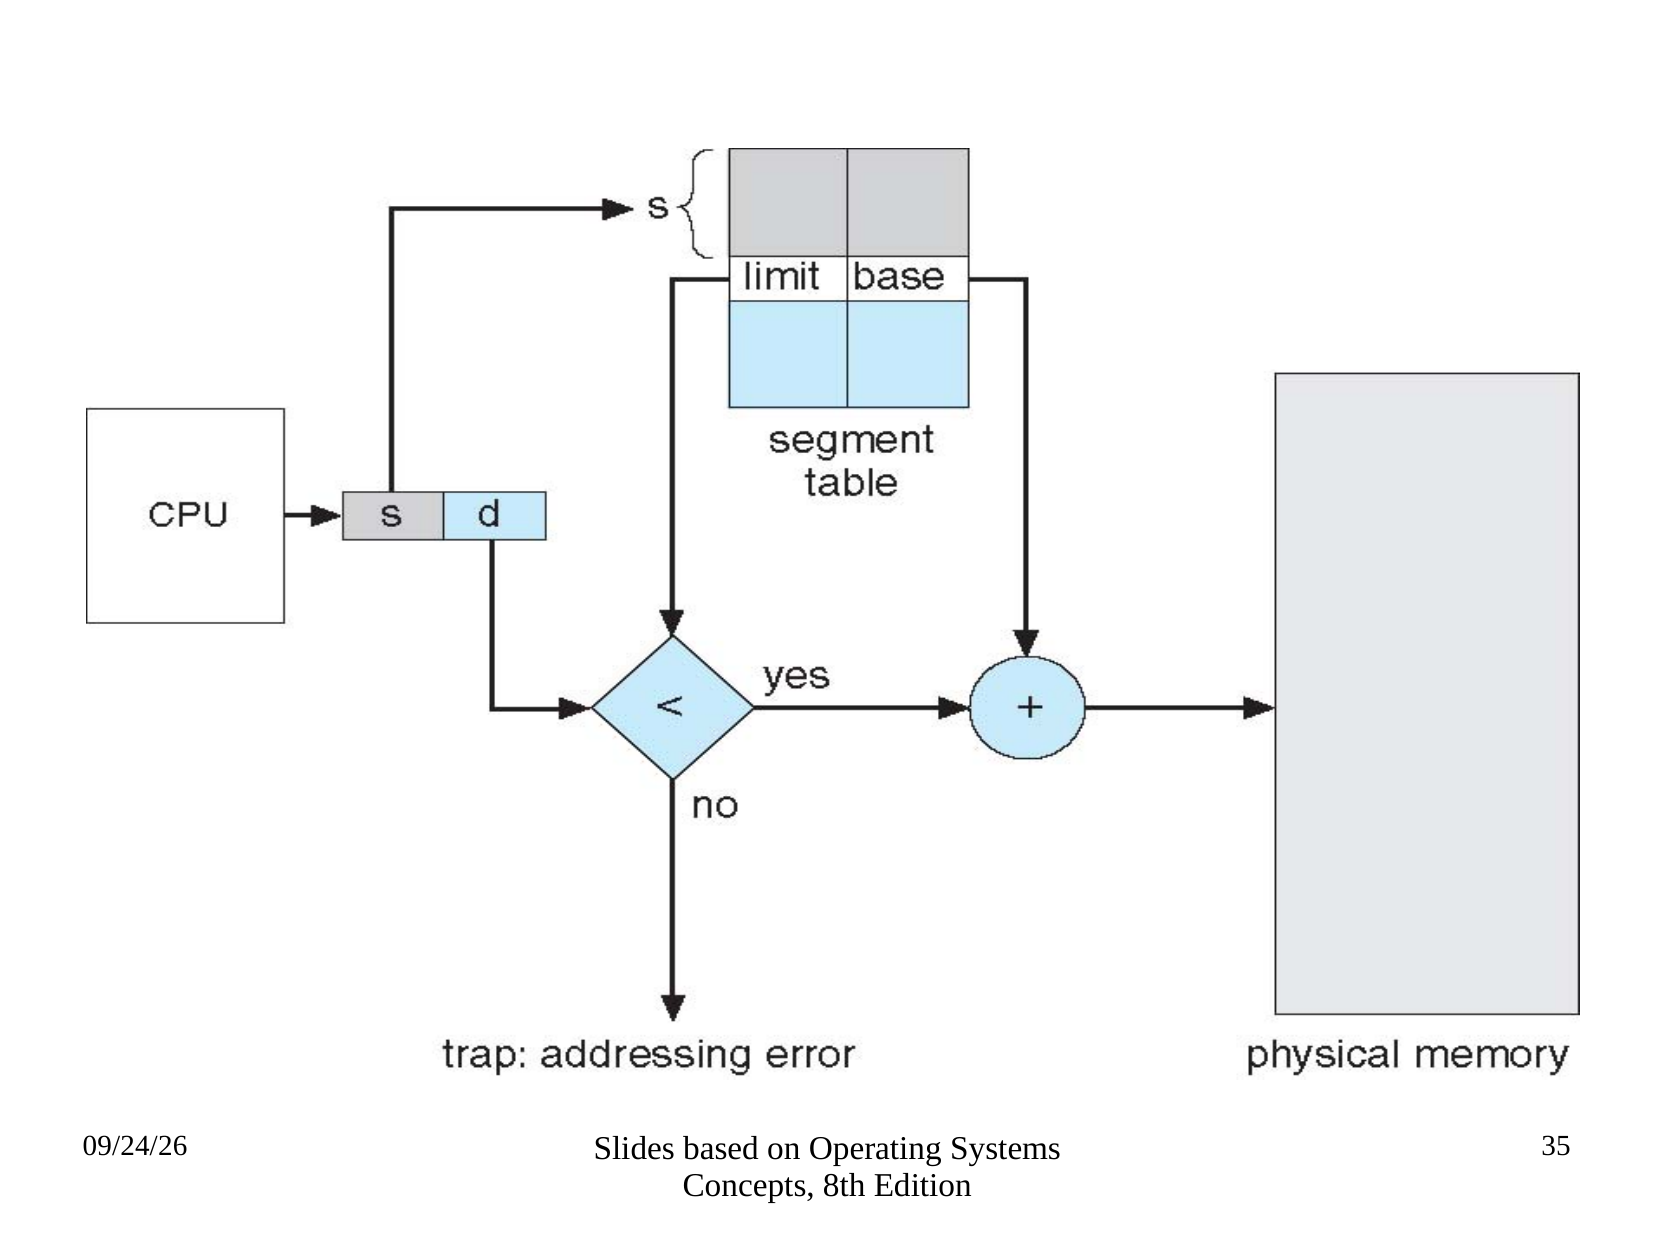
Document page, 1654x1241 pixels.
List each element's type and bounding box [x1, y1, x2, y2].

picture [86, 148, 1580, 1081]
